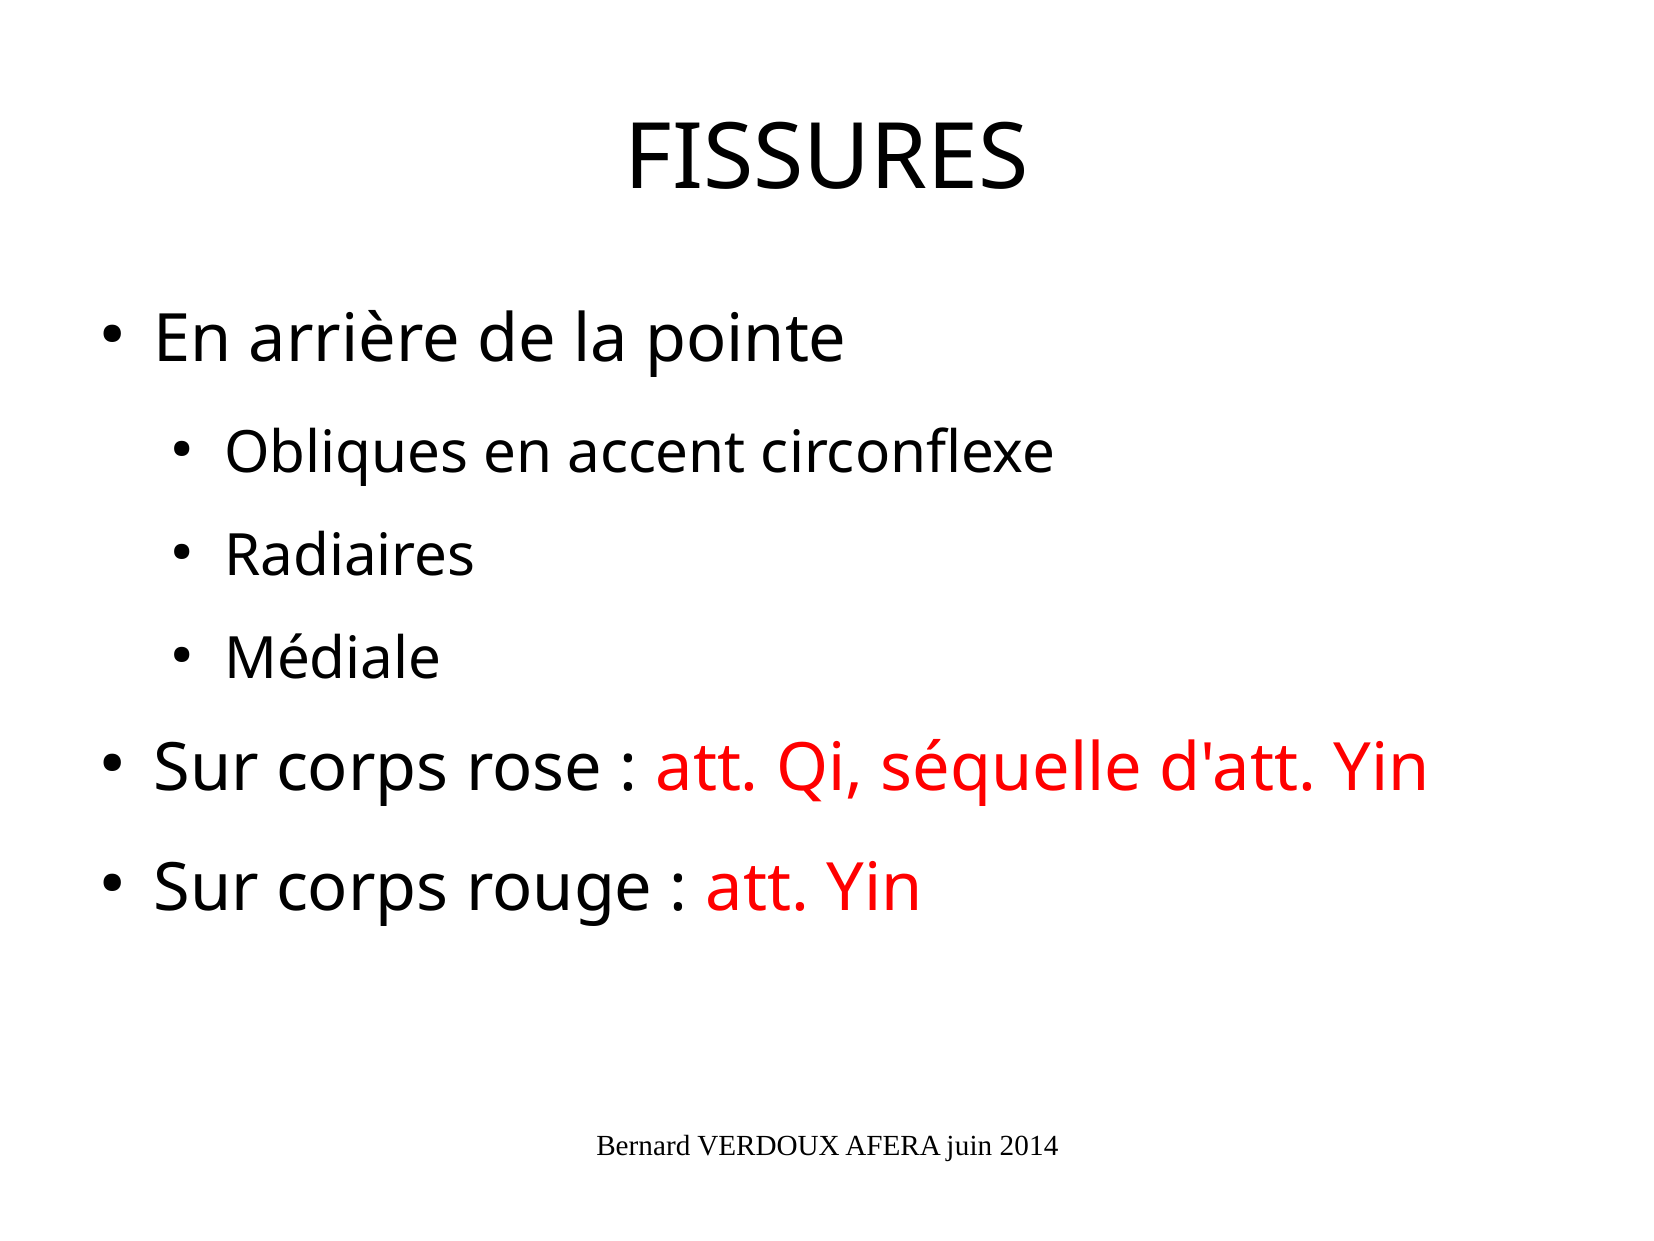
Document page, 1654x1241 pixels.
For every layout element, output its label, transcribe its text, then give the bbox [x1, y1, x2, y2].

list En arrière de la pointe Obliques en accent circonflexe Radiaires Médiale Sur corps rose : att. Qi, séquelle d'att. Yin Sur corps rouge : att. Yin [82, 290, 1571, 1109]
title FISSURES [82, 49, 1571, 257]
